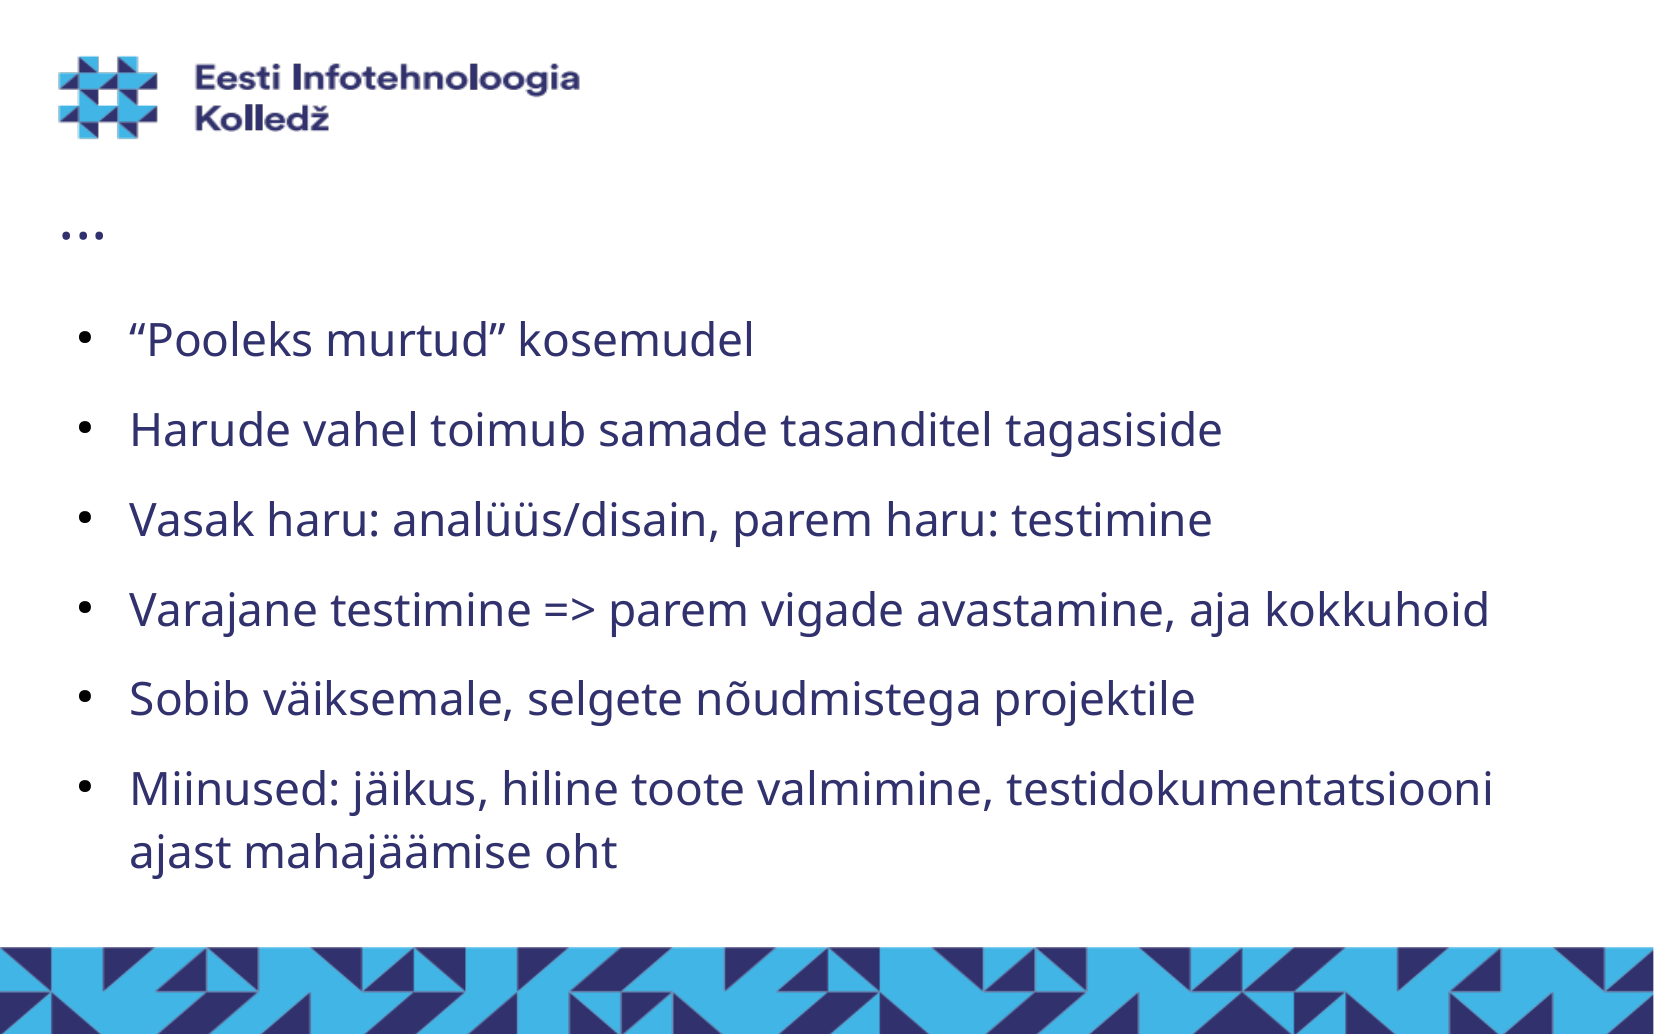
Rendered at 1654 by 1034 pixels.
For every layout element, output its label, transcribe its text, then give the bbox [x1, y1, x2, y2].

list “Pooleks murtud” kosemudel Harude vahel toimub samade tasanditel tagasiside Vasak haru: analüüs/disain, parem haru: testimine Varajane testimine => parem vigade avastamine, aja kokkuhoid Sobib väiksemale, selgete nõudmistega projektile Miinused: jäikus, hiline toote valmimine, testidokumentatsiooni ajast mahajäämise oht [59, 307, 1607, 945]
title ... [59, 129, 1571, 303]
